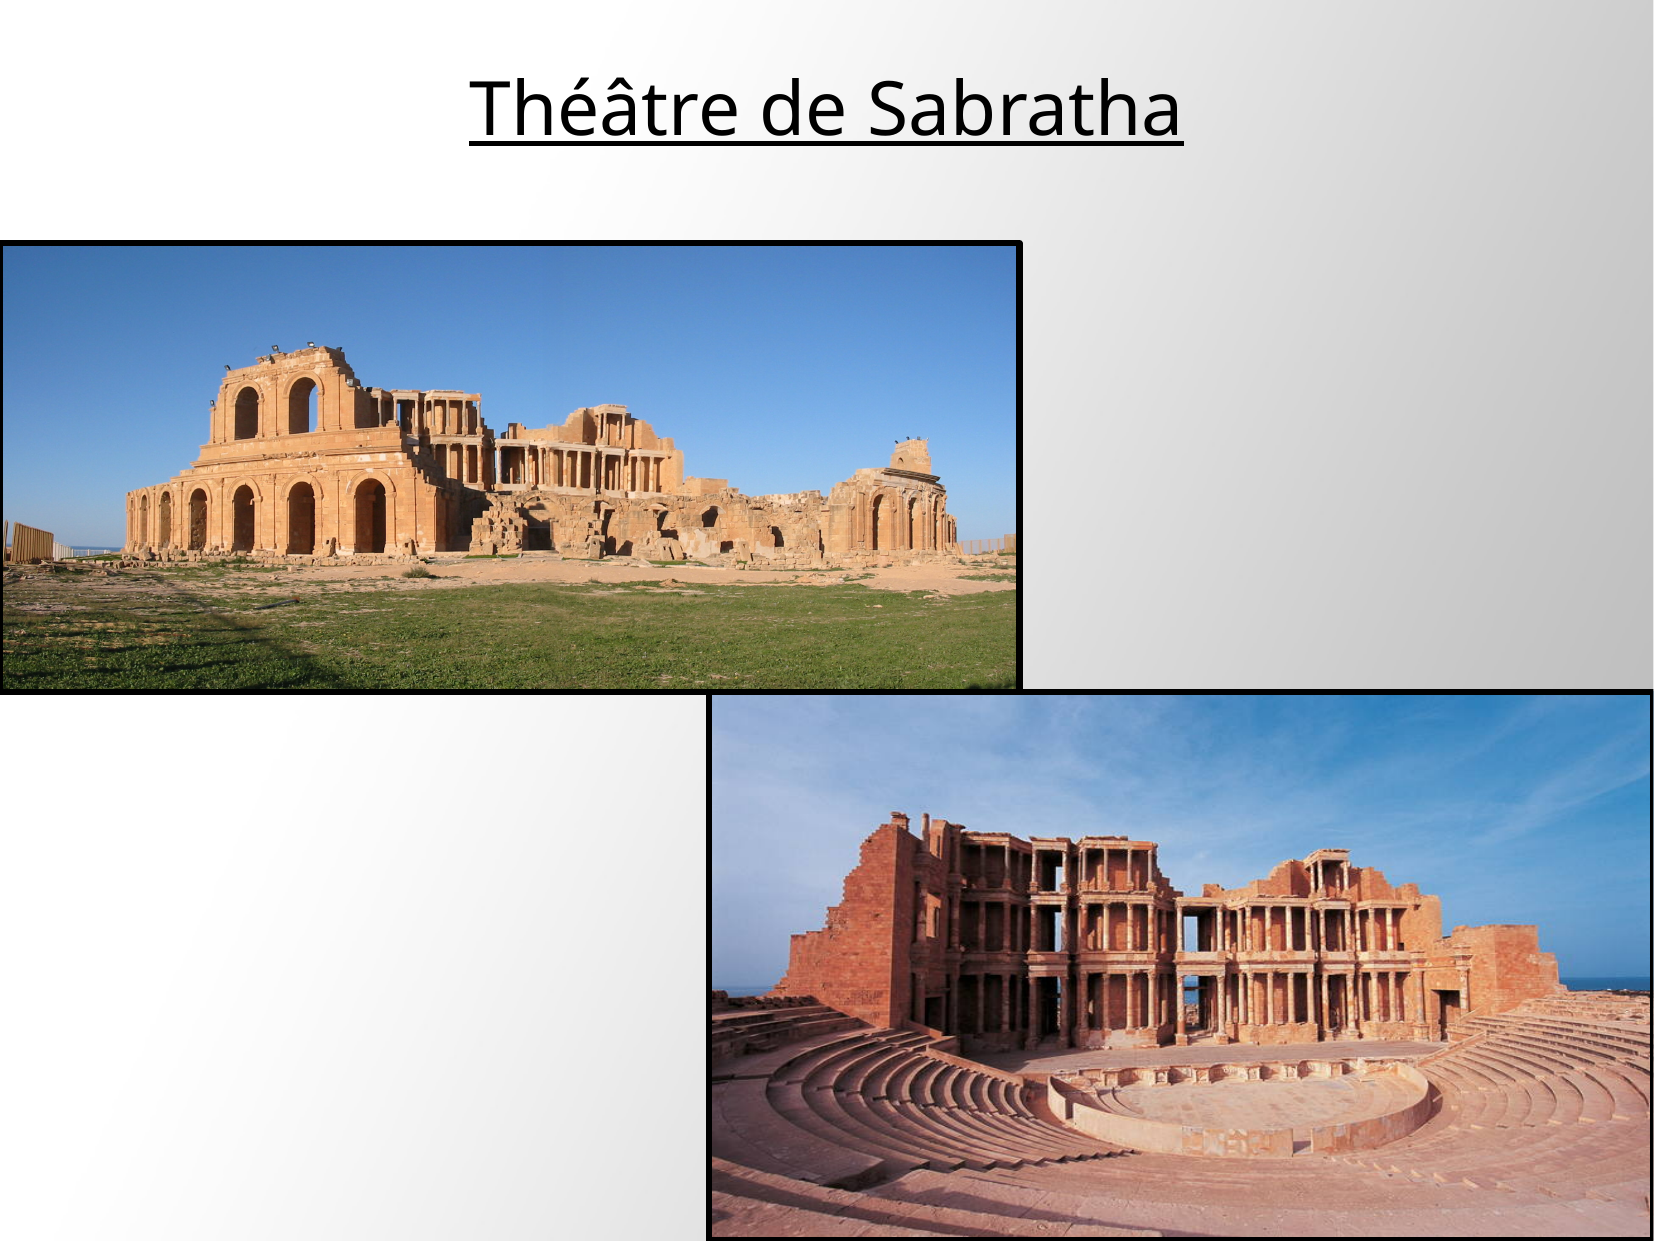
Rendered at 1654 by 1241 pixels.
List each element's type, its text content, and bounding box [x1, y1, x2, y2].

picture [0, 0, 1654, 689]
title Théâtre de Sabratha [82, 11, 1571, 201]
picture [0, 695, 706, 1241]
picture [712, 695, 1650, 1237]
picture [3, 246, 1016, 689]
